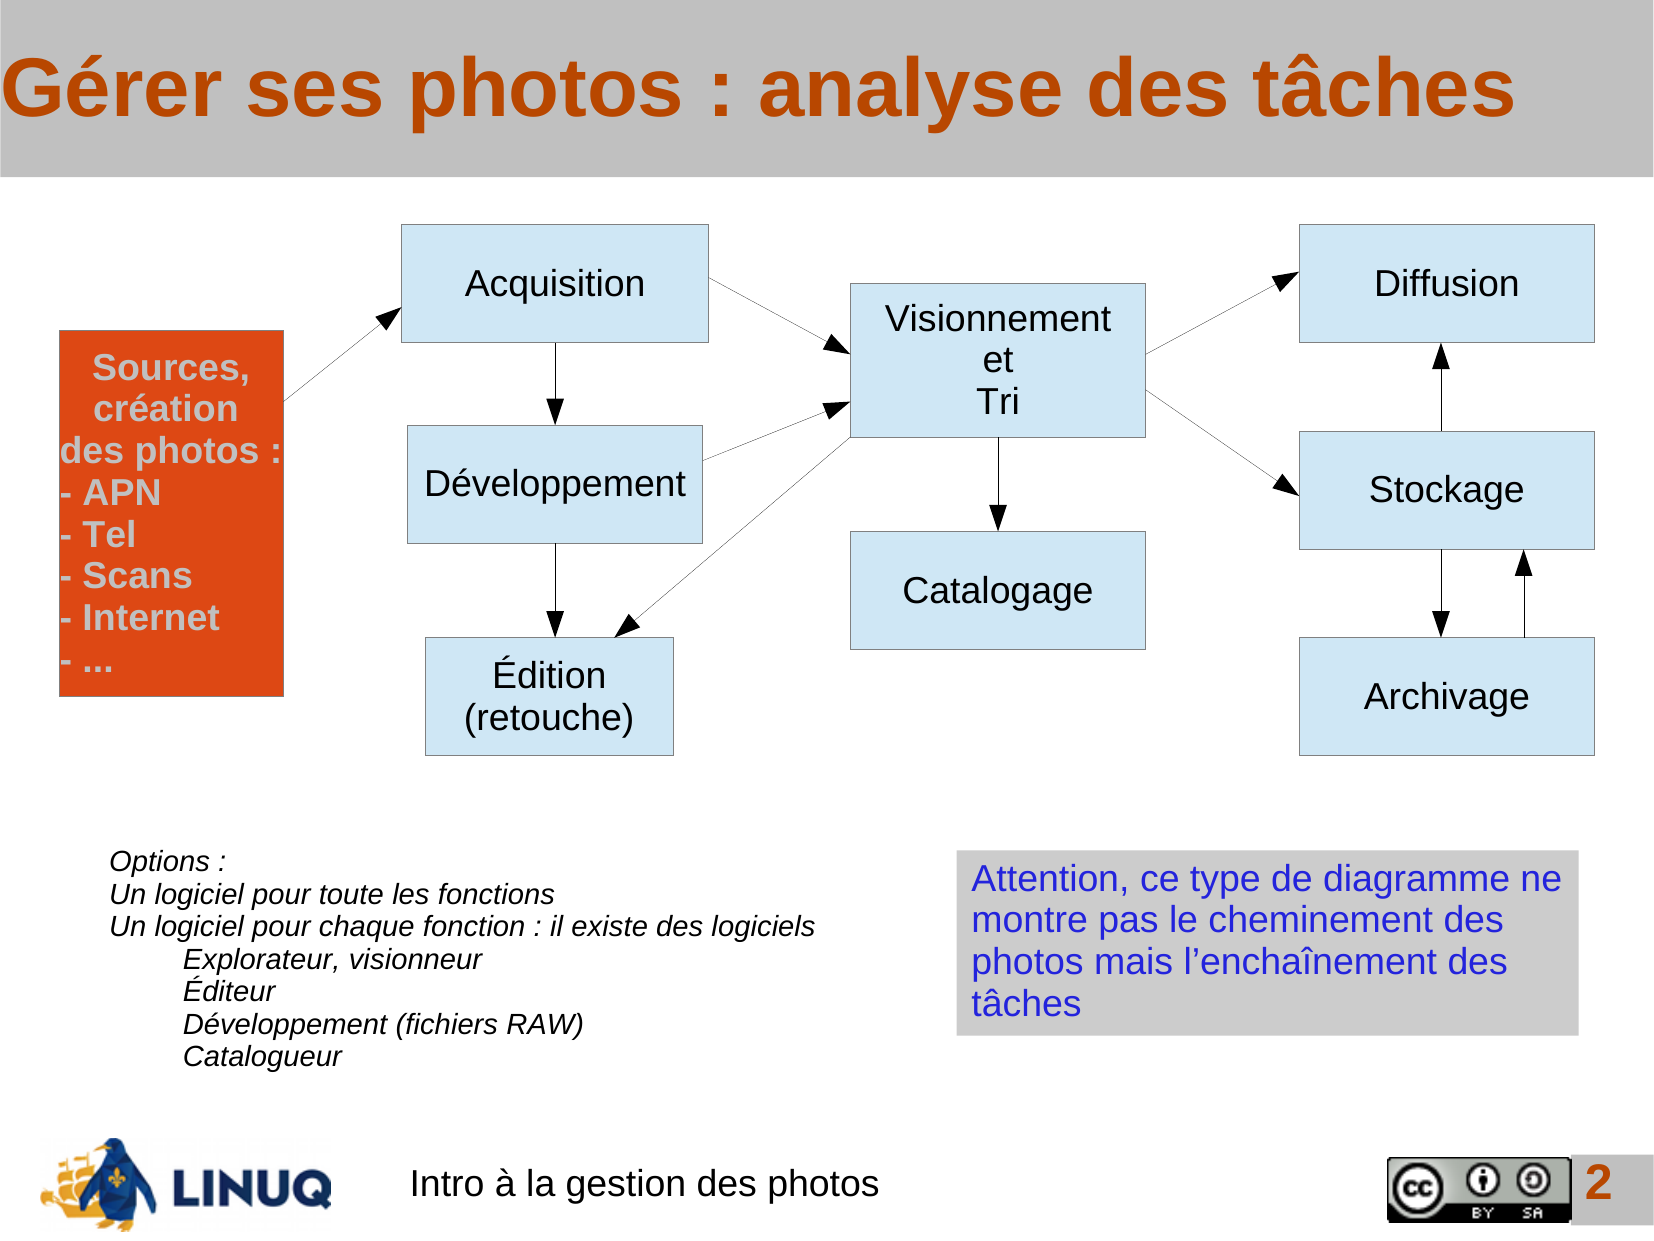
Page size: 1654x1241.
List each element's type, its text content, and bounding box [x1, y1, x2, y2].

text_box Options : Un logiciel pour toute les fonctions Un logiciel pour chaque fonction : il existe des logiciels Explorateur, visionneur Éditeur Développement (fichiers RAW) Catalogueur [94, 838, 833, 1084]
text_box Visionnement et Tri [850, 283, 1146, 438]
text_box Développement [407, 425, 703, 544]
text_box Édition (retouche) [425, 637, 674, 756]
picture [40, 1138, 331, 1232]
text_box Catalogage [850, 531, 1146, 650]
text_box Sources, création des photos : - APN - Tel - Scans - Internet - ... [59, 330, 284, 697]
text_box Diffusion [1299, 224, 1595, 343]
text_box Acquisition [401, 224, 709, 343]
text_box Stockage [1299, 431, 1595, 550]
text_box Archivage [1299, 637, 1595, 756]
picture [1387, 1157, 1572, 1223]
title Gérer ses photos : analyse des tâches [0, 0, 1654, 178]
text_box Attention, ce type de diagramme ne montre pas le cheminement des photos mais l’enchaînement des tâches [956, 850, 1579, 1036]
